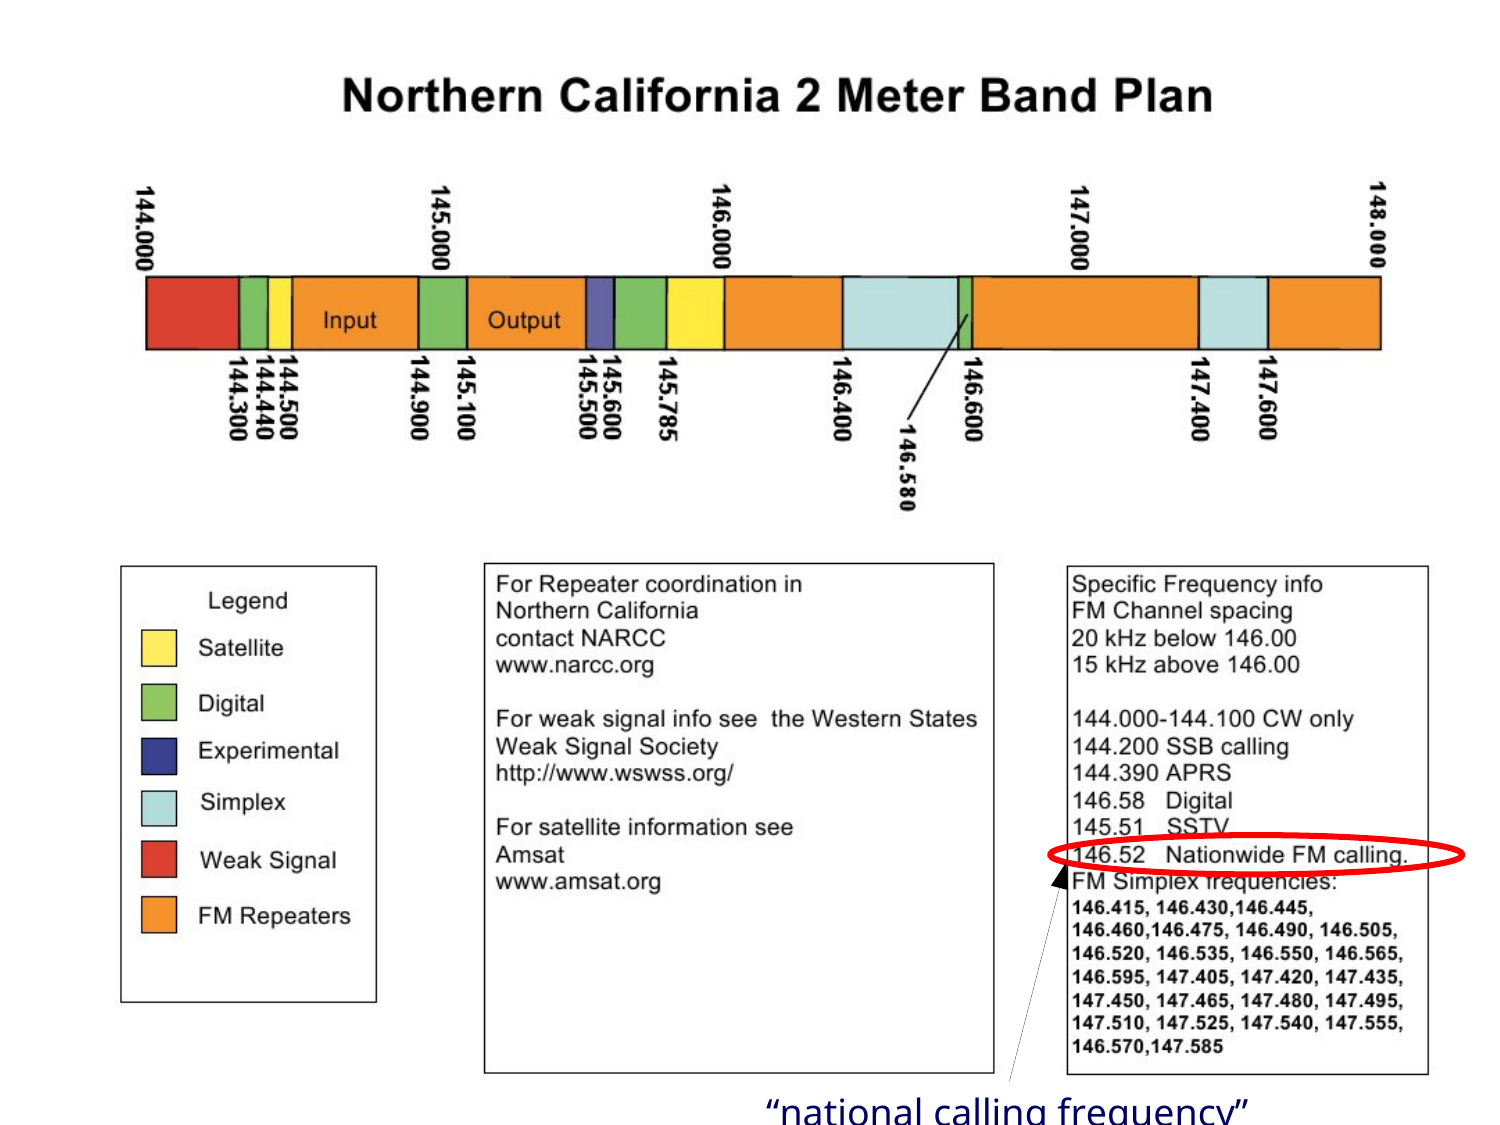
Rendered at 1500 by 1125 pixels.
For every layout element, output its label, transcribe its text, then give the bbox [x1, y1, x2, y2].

picture [1055, 839, 1457, 871]
text_box “national calling frequency” [751, 1081, 1300, 1125]
picture [0, 0, 1500, 1125]
